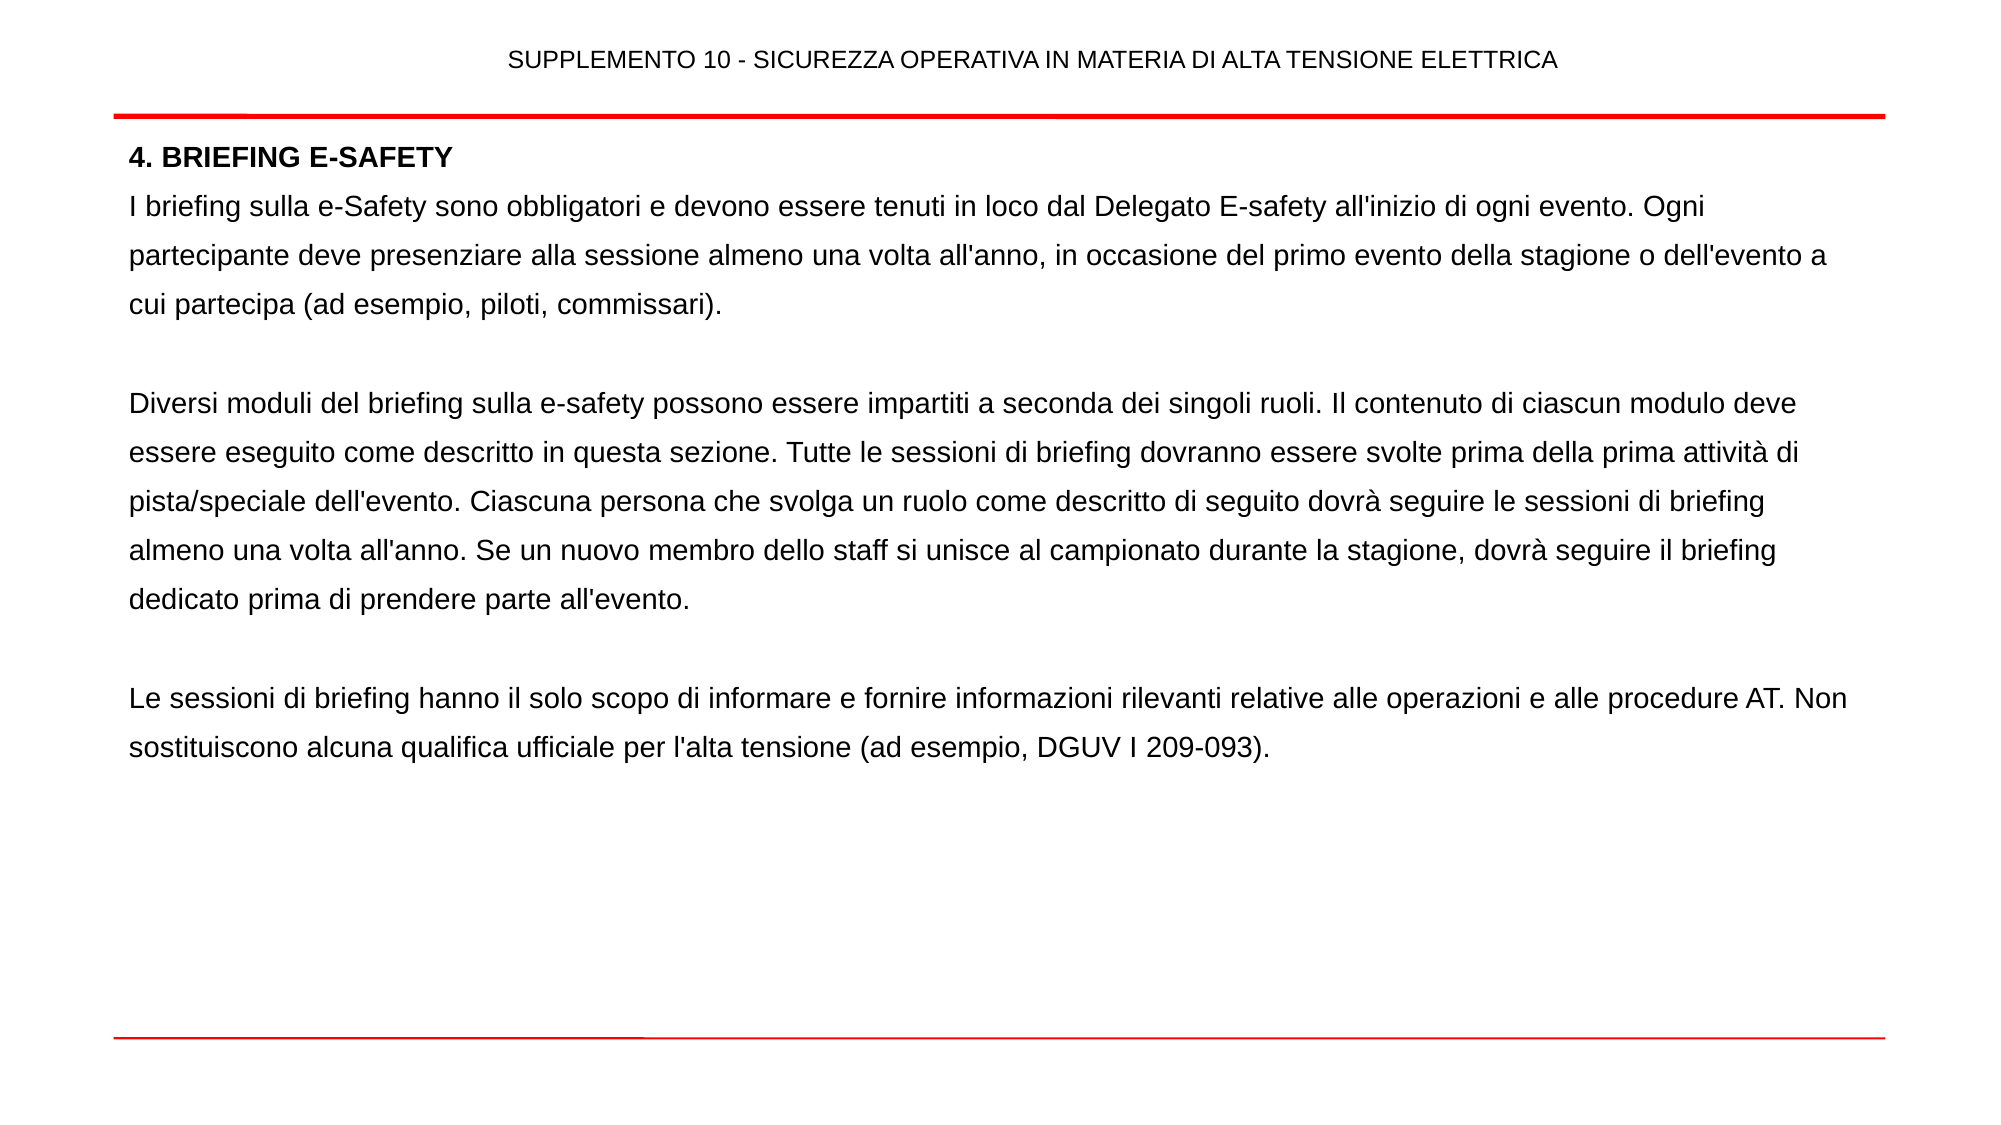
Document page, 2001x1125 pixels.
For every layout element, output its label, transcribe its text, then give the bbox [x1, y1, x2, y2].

text_box 4. BRIEFING E-SAFETY I briefing sulla e-Safety sono obbligatori e devono essere tenuti in loco dal Delegato E-safety all'inizio di ogni evento. Ogni partecipante deve presenziare alla sessione almeno una volta all'anno, in occasione del primo evento della stagione o dell'evento a cui partecipa (ad esempio, piloti, commissari). Diversi moduli del briefing sulla e-safety possono essere impartiti a seconda dei singoli ruoli. Il contenuto di ciascun modulo deve essere eseguito come descritto in questa sezione. Tutte le sessioni di briefing dovranno essere svolte prima della prima attività di pista/speciale dell'evento. Ciascuna persona che svolga un ruolo come descritto di seguito dovrà seguire le sessioni di briefing almeno una volta all'anno. Se un nuovo membro dello staff si unisce al campionato durante la stagione, dovrà seguire il briefing dedicato prima di prendere parte all'evento. Le sessioni di briefing hanno il solo scopo di informare e fornire informazioni rilevanti relative alle operazioni e alle procedure AT. Non sostituiscono alcuna qualifica ufficiale per l'alta tensione (ad esempio, DGUV I 209-093). [114, 117, 1886, 771]
text_box SUPPLEMENTO 10 - SICUREZZA OPERATIVA IN MATERIA DI ALTA TENSIONE ELETTRICA [173, 38, 1895, 82]
